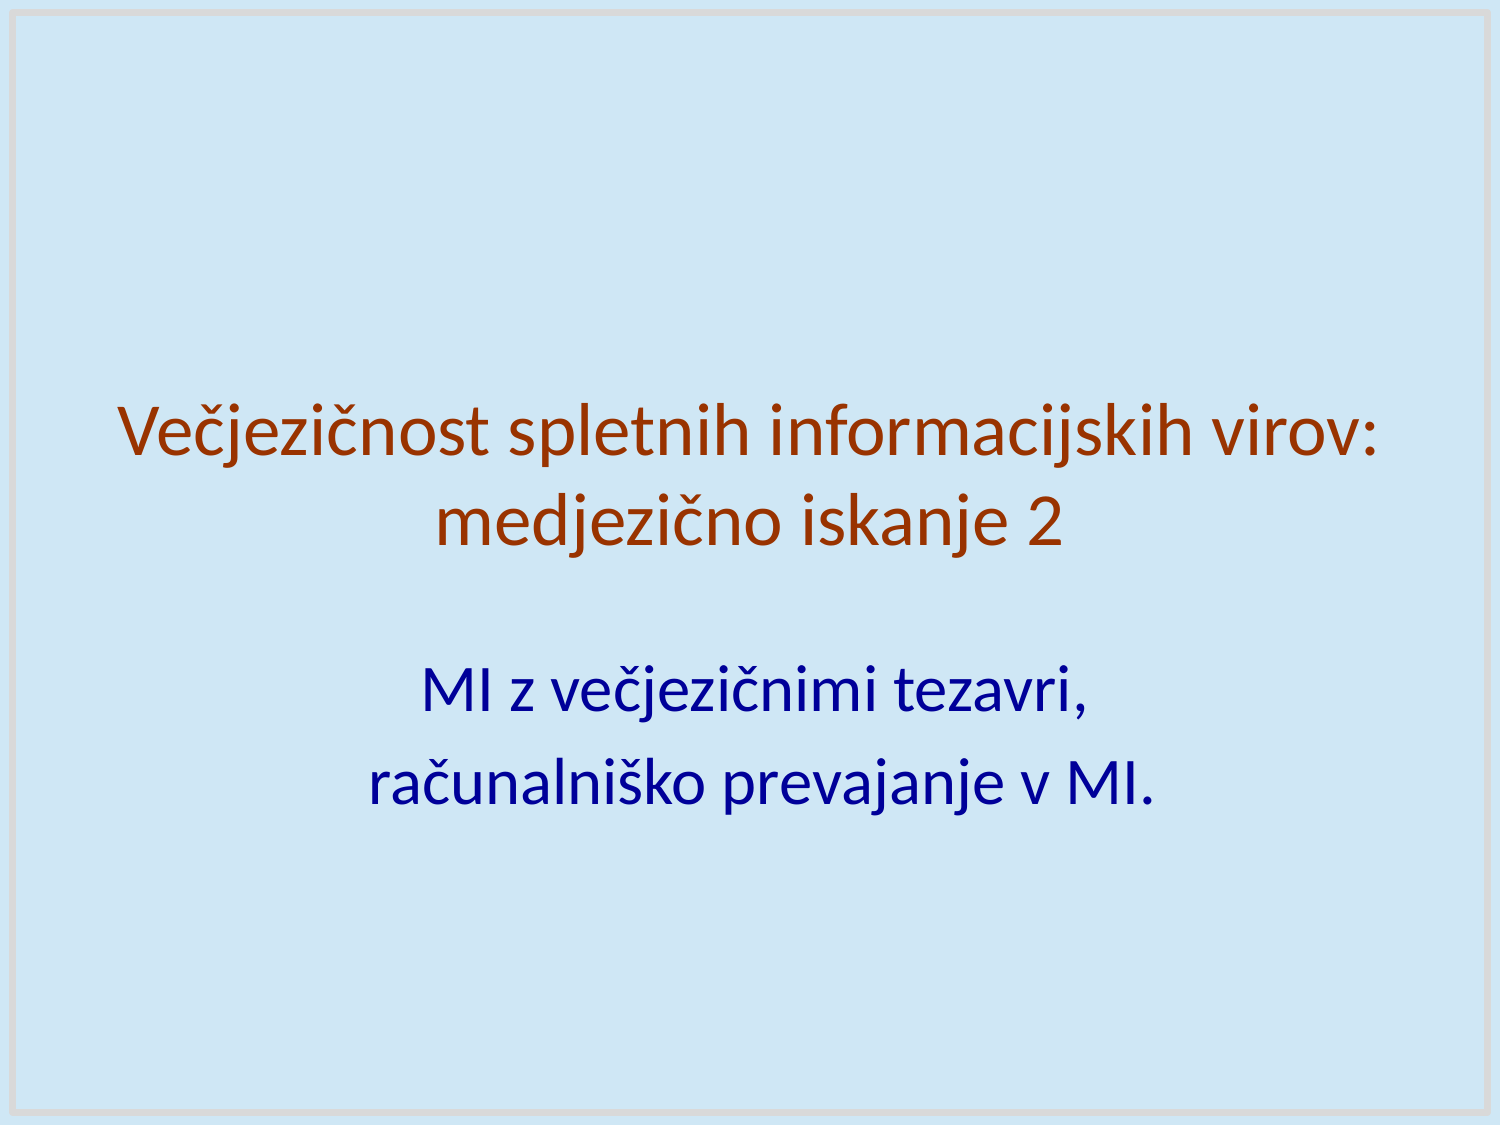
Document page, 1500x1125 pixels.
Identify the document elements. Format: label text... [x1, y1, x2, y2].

title Večjezičnost spletnih informacijskih virov: medjezično iskanje 2 [50, 349, 1450, 591]
subtitle MI z večjezičnimi tezavri, računalniško prevajanje v MI. [187, 637, 1338, 925]
